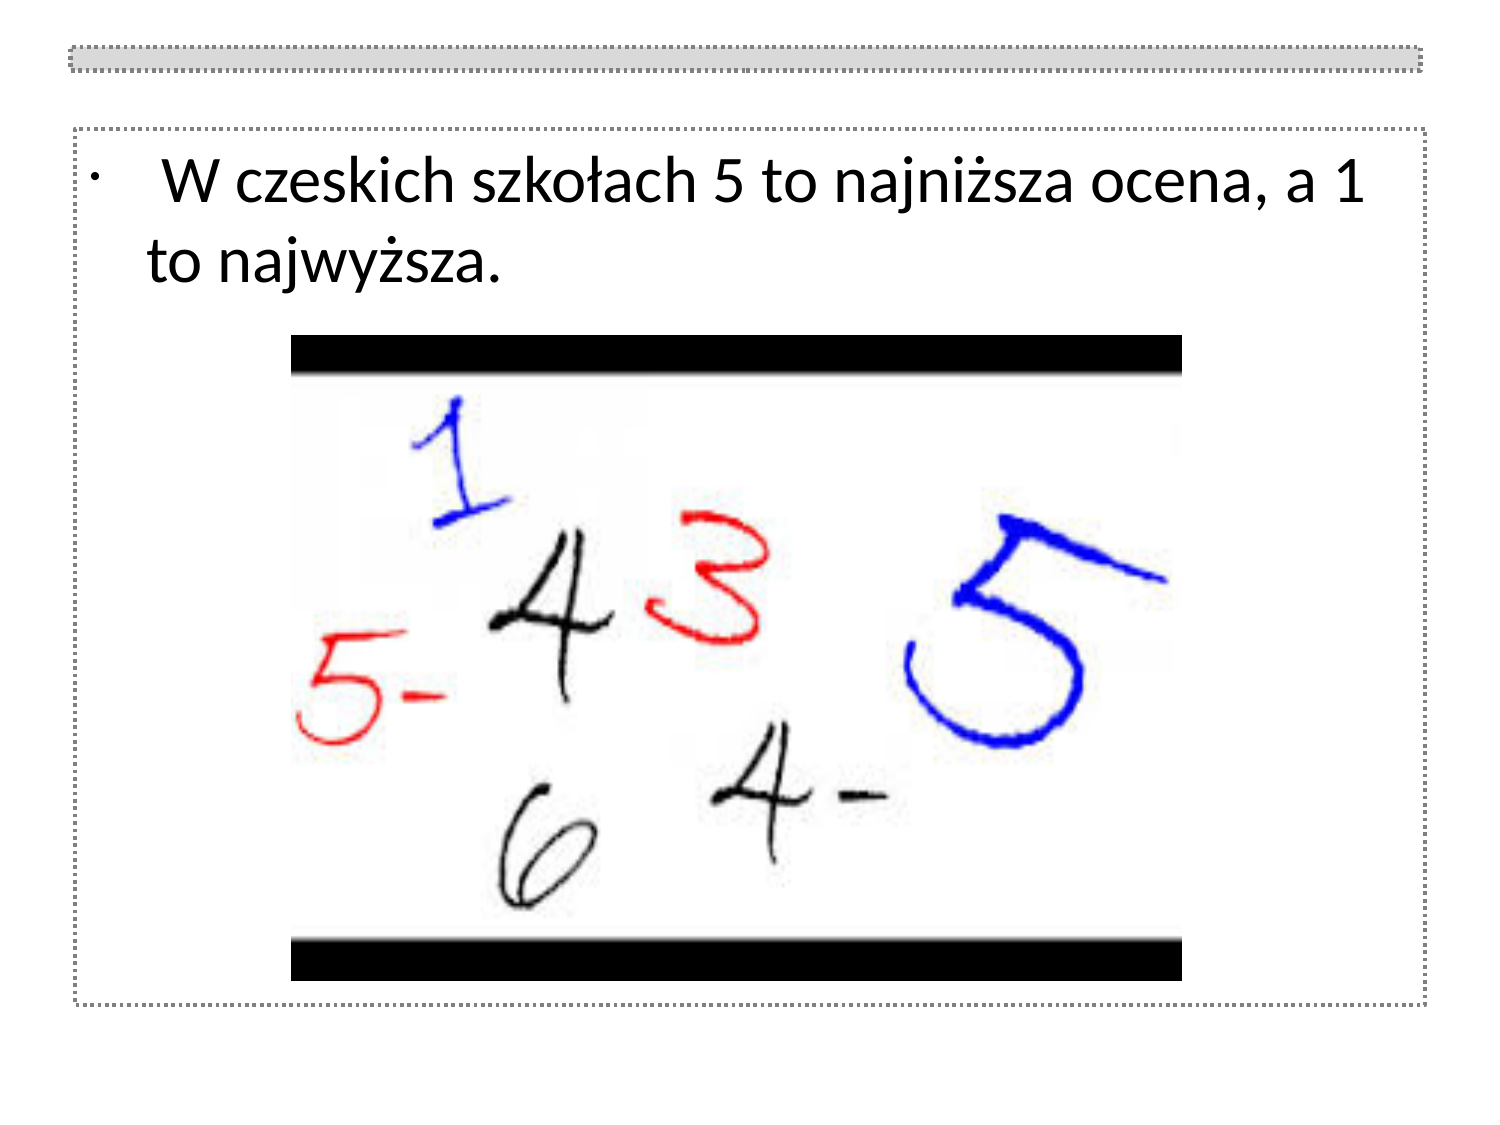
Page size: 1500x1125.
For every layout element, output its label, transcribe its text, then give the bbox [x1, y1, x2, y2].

title [70, 46, 1421, 71]
picture [291, 335, 1182, 981]
list W czeskich szkołach 5 to najniższa ocena, a 1 to najwyższa. [75, 128, 1425, 1005]
